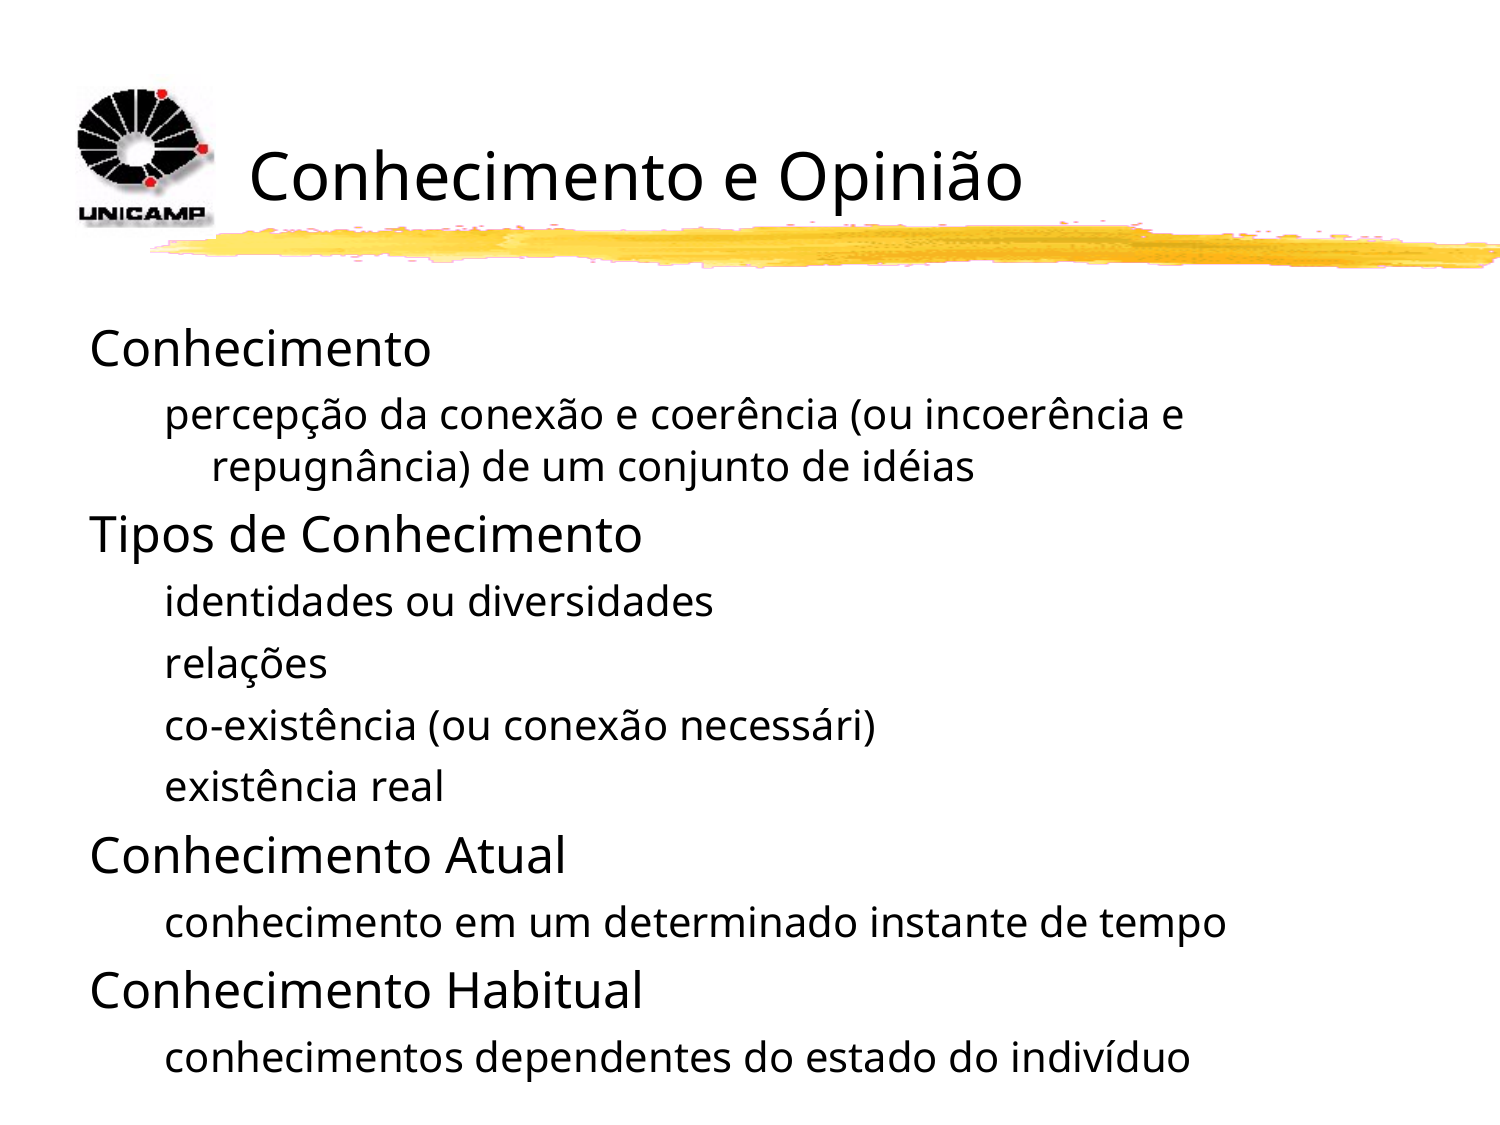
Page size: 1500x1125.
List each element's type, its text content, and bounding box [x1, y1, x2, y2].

picture [75, 74, 1500, 279]
title Conhecimento e Opinião [233, 37, 1434, 225]
list Conhecimento percepção da conexão e coerência (ou incoerência e repugnância) de um conjunto de idéias Tipos de Conhecimento identidades ou diversidades relações co-existência (ou conexão necessári) existência real Conhecimento Atual conhecimento em um determinado instante de tempo Conhecimento Habitual conhecimentos dependentes do estado do indivíduo [74, 309, 1417, 994]
